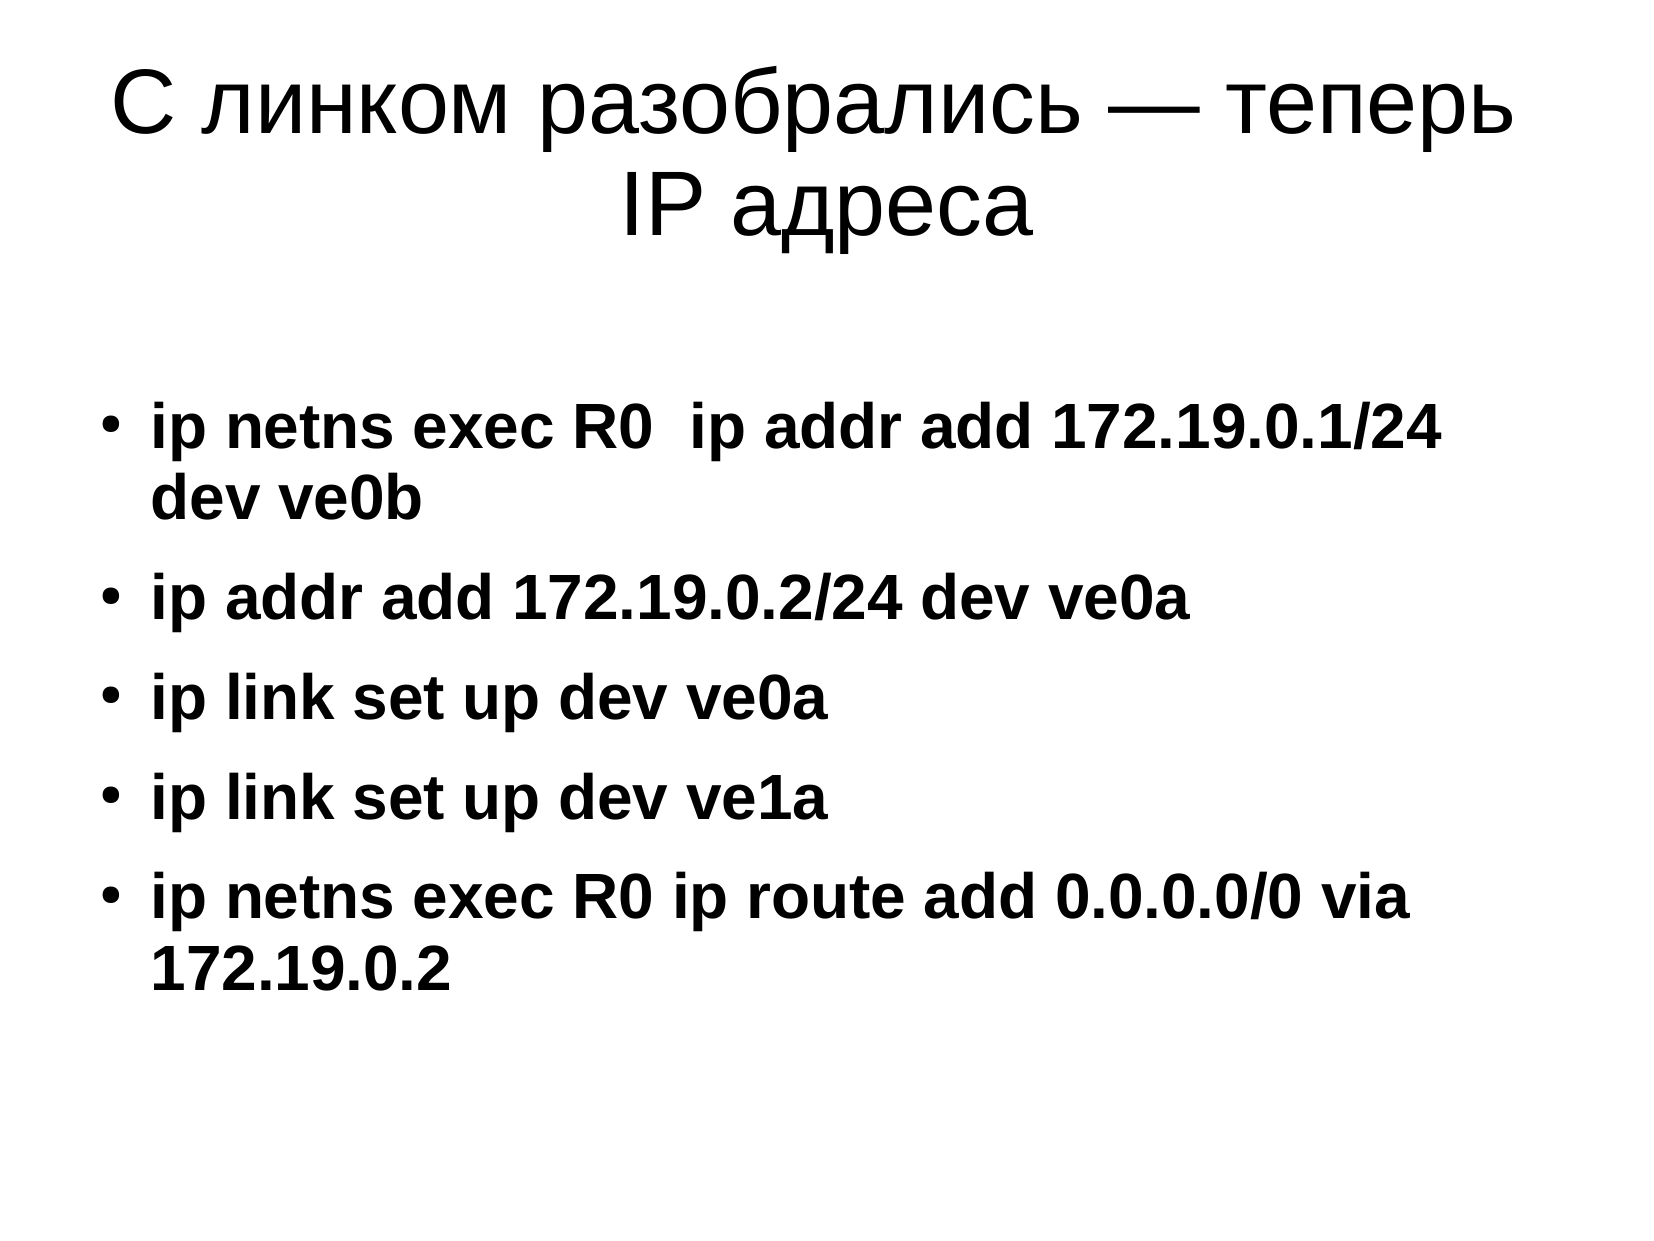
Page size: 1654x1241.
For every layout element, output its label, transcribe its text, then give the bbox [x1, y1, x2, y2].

title С линком разобрались — теперь IP адреса [82, 49, 1571, 257]
list ip netns exec R0 ip addr add 172.19.0.1/24 dev ve0b ip addr add 172.19.0.2/24 dev ve0a ip link set up dev ve0a ip link set up dev ve1a ip netns exec R0 ip route add 0.0.0.0/0 via 172.19.0.2 [82, 290, 1538, 1010]
